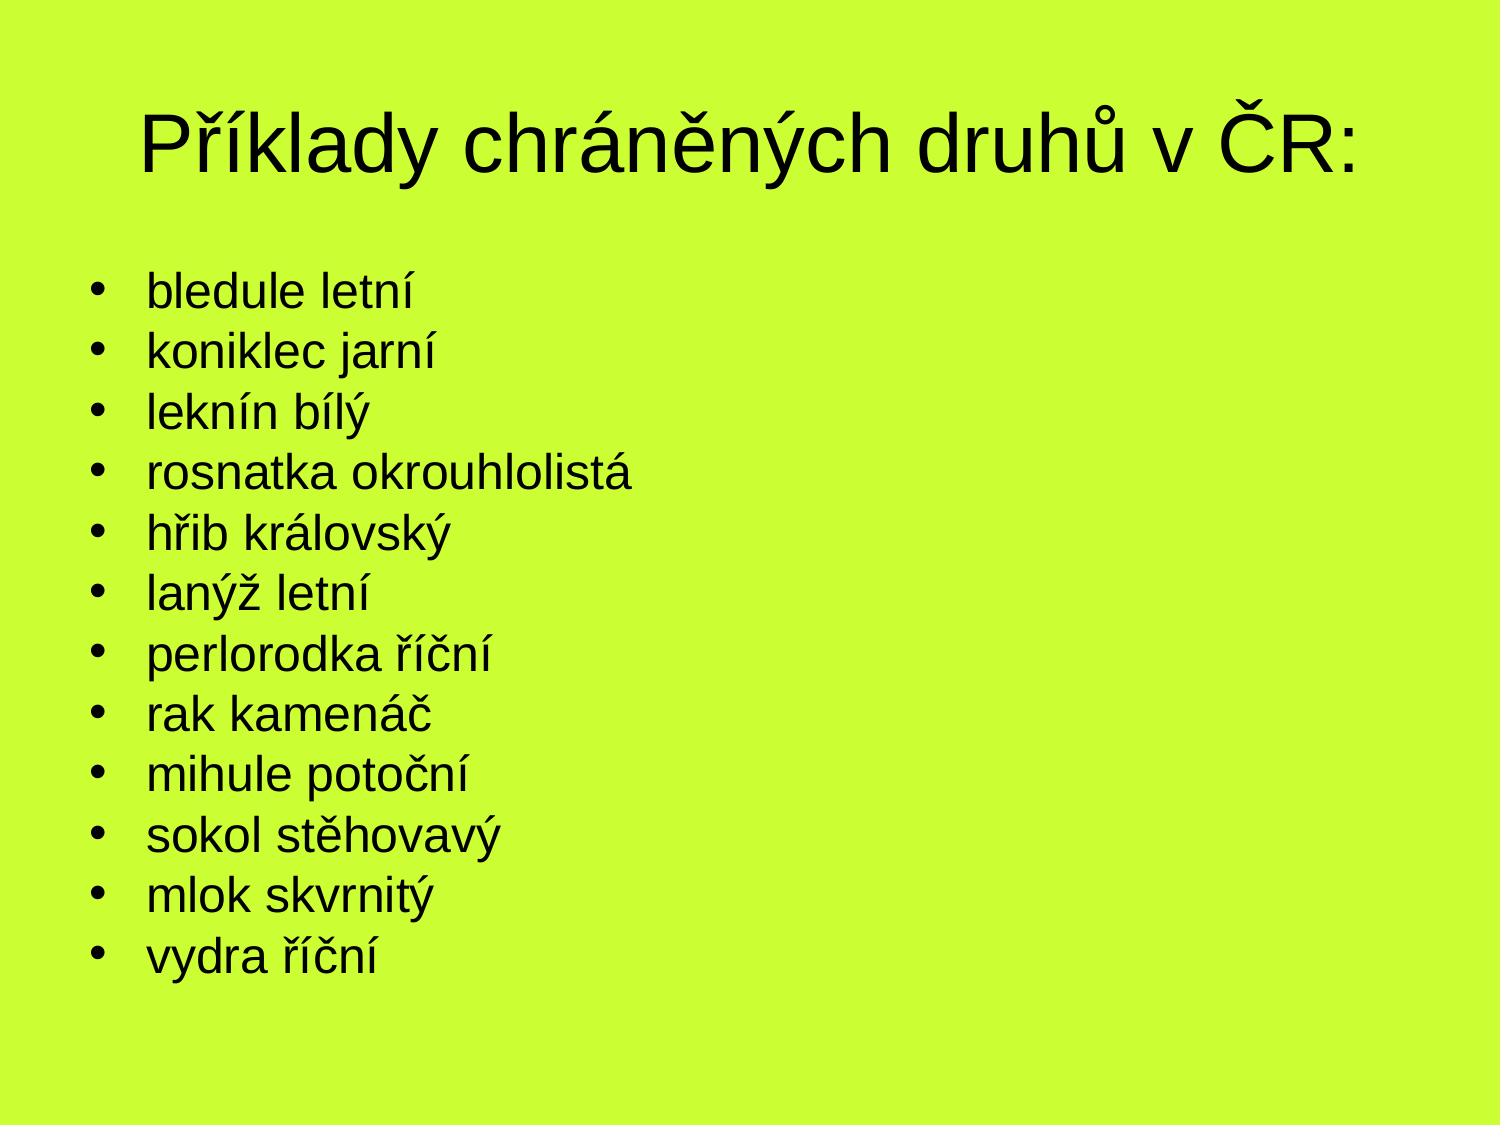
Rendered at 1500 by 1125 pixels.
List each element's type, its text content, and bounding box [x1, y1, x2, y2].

title Příklady chráněných druhů v ČR: [75, 45, 1426, 233]
list bledule letní koniklec jarní leknín bílý rosnatka okrouhlolistá hřib královský lanýž letní perlorodka říční rak kamenáč mihule potoční sokol stěhovavý mlok skvrnitý vydra říční [75, 262, 1426, 1006]
